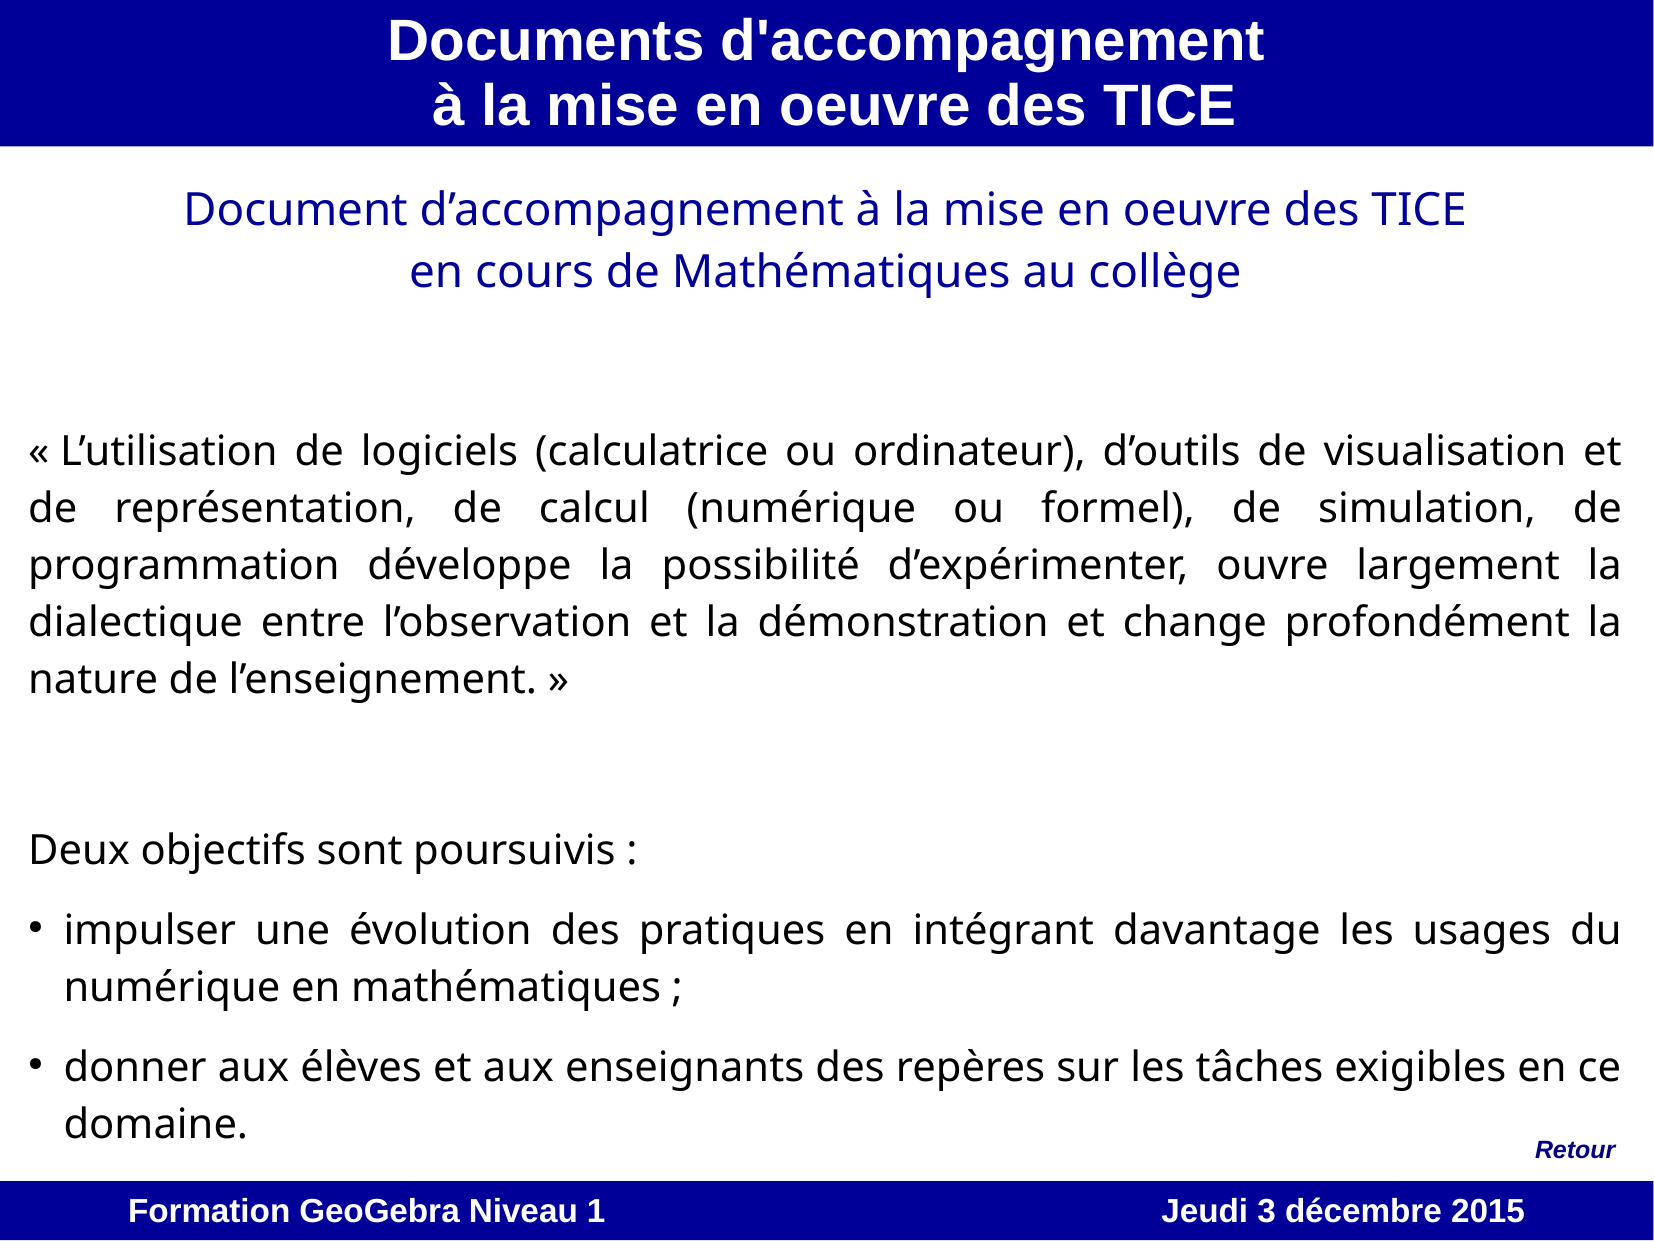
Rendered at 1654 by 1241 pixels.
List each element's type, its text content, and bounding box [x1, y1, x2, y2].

text_box Formation GeoGebra Niveau 1 Jeudi 3 décembre 2015 [0, 1181, 1654, 1241]
subtitle Document d’accompagnement à la mise en oeuvre des TICE en cours de Mathématiques au collège « L’utilisation de logiciels (calculatrice ou ordinateur), d’outils de visualisation et de représentation, de calcul (numérique ou formel), de simulation, de programmation développe la possibilité d’expérimenter, ouvre largement la dialectique entre l’observation et la démonstration et change profondément la nature de l’enseignement. » Deux objectifs sont poursuivis : impulser une évolution des pratiques en intégrant davantage les usages du numérique en mathématiques ; donner aux élèves et aux enseignants des repères sur les tâches exigibles en ce domaine. [28, 146, 1623, 1181]
title Documents d'accompagnement à la mise en oeuvre des TICE [0, 0, 1654, 147]
text_box Retour [1520, 1128, 1637, 1172]
